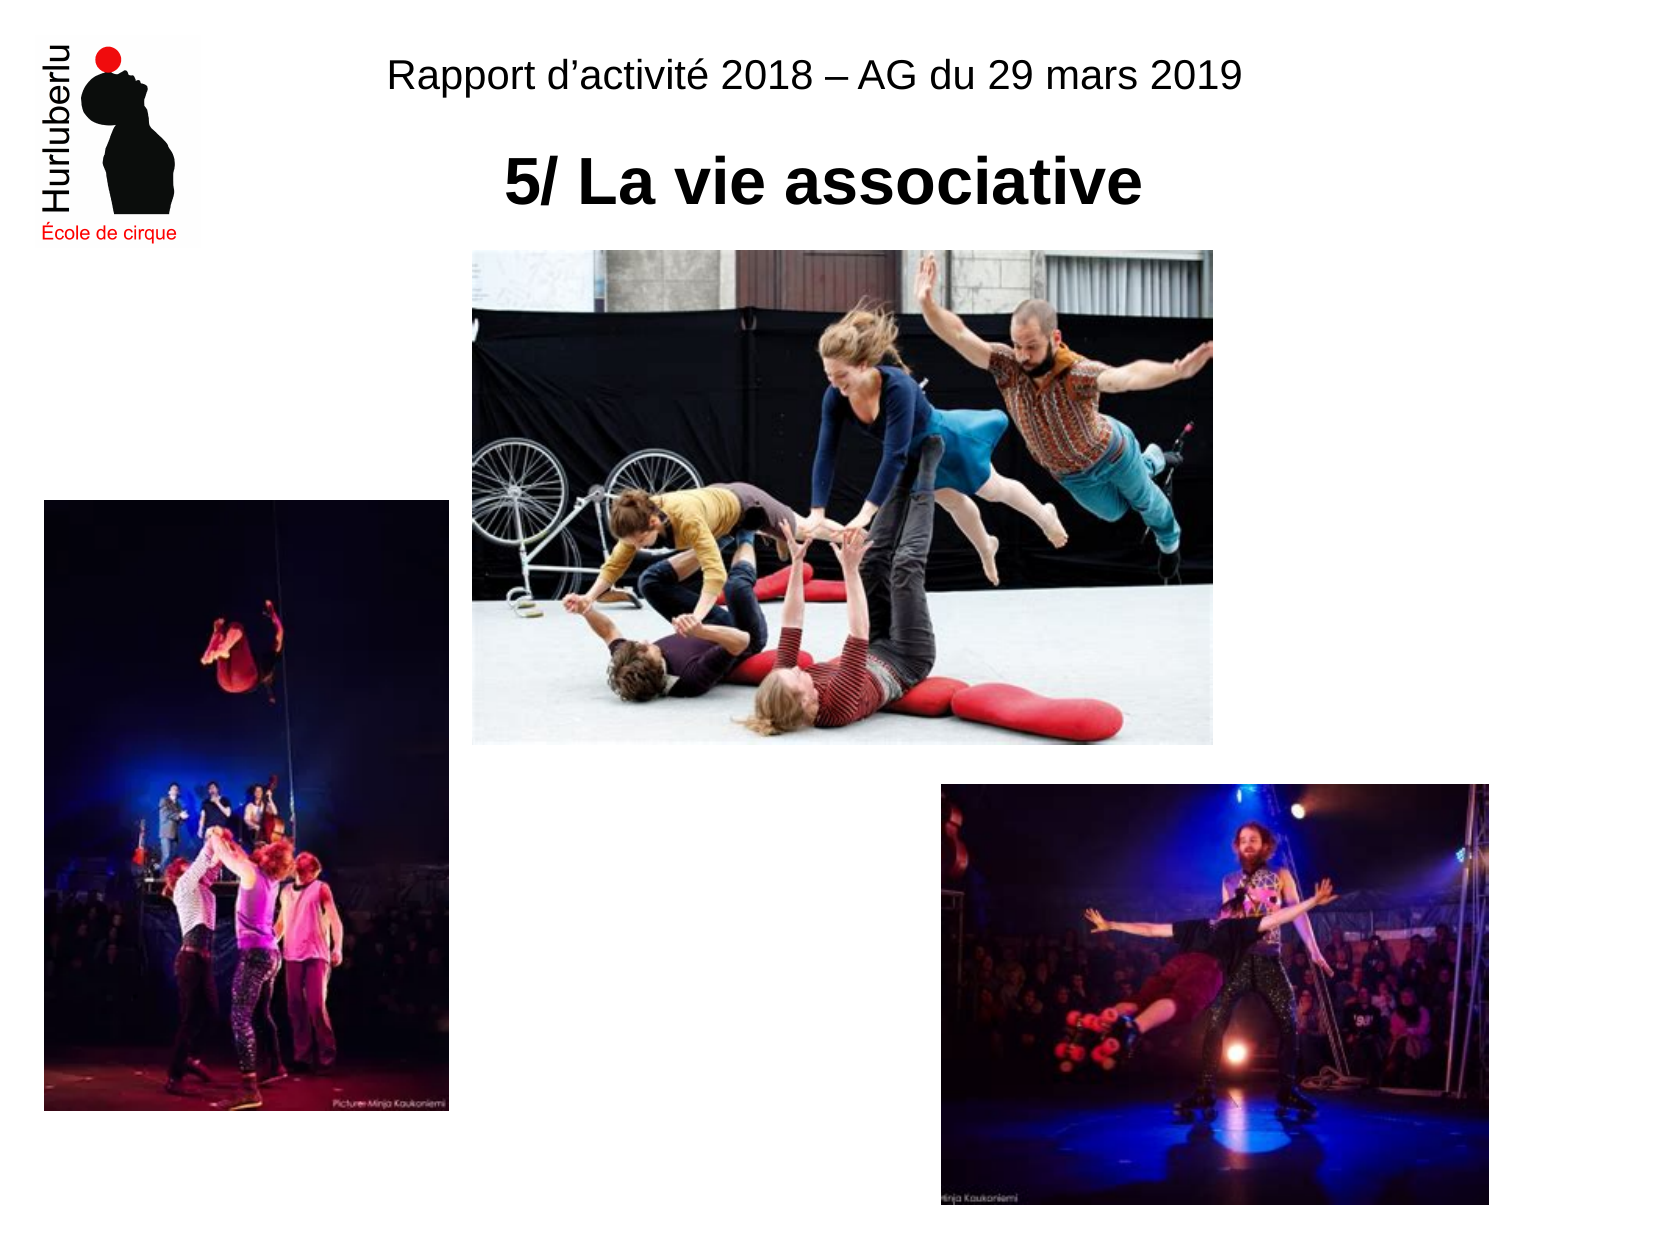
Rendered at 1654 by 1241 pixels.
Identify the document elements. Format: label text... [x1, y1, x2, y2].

picture [472, 250, 1213, 745]
picture [44, 500, 449, 1111]
picture [35, 35, 201, 249]
picture [941, 784, 1489, 1205]
title Rapport d’activité 2018 – AG du 29 mars 2019 5/ La vie associative [70, 23, 1559, 248]
